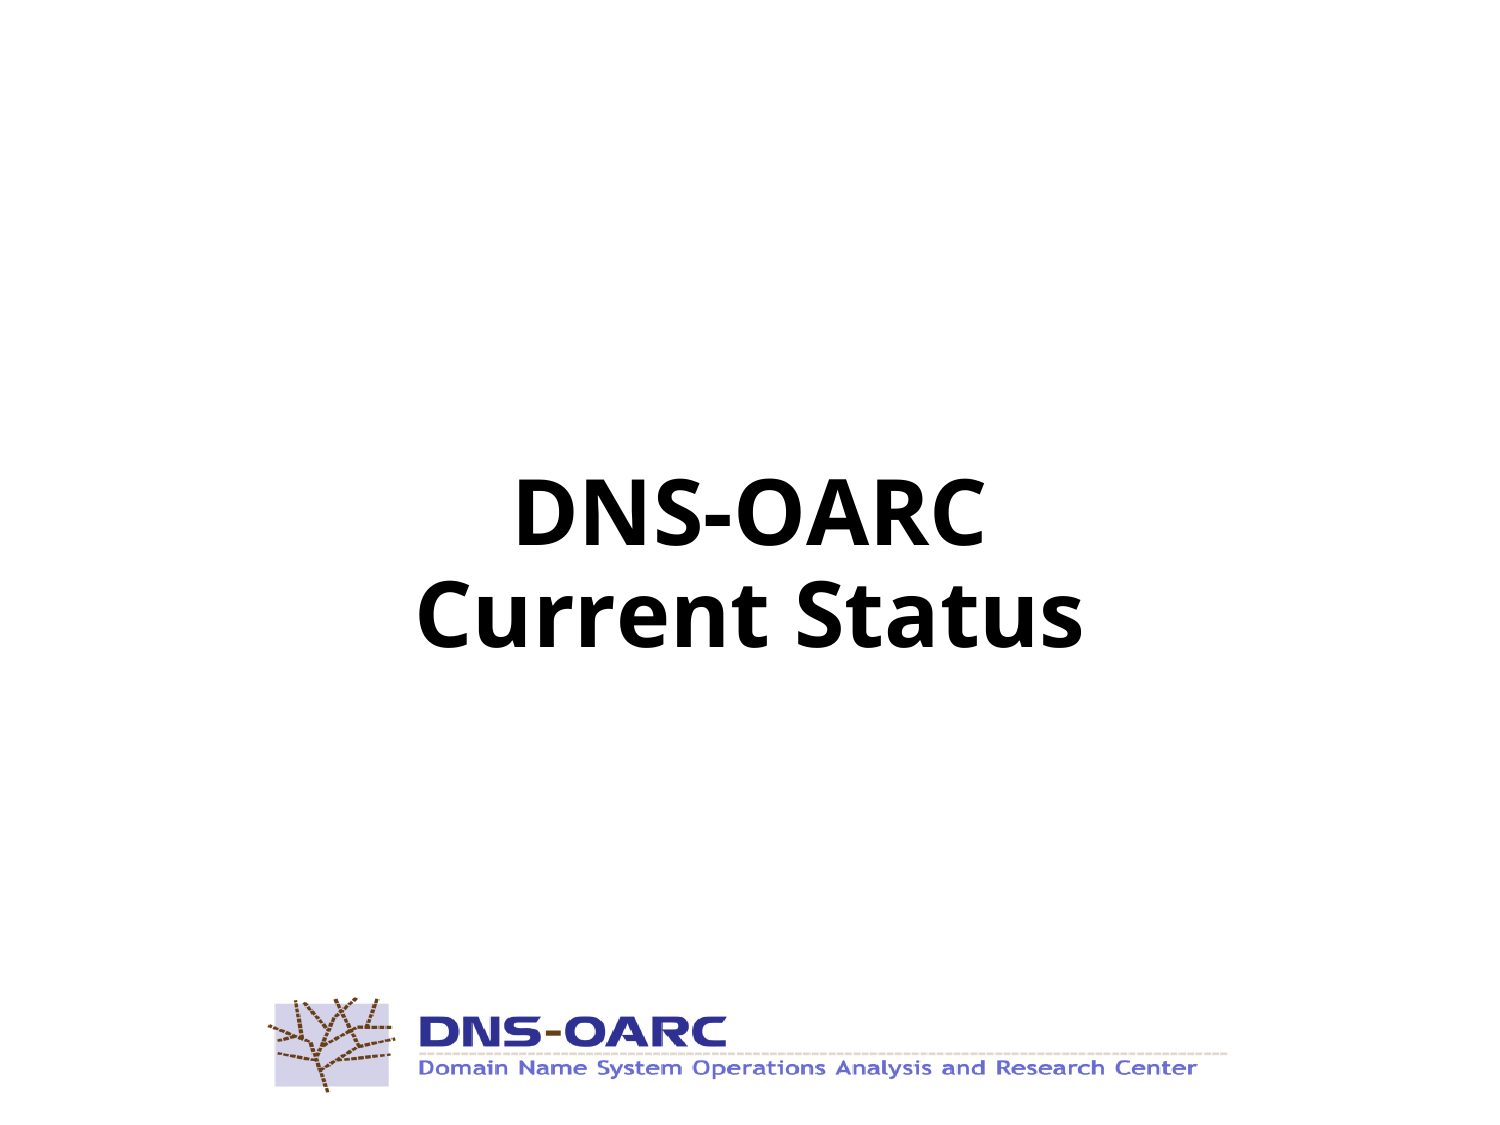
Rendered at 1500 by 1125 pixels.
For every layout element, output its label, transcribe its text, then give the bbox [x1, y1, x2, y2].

subtitle DNS-OARC Current Status [75, 191, 1426, 934]
picture [214, 991, 1259, 1099]
